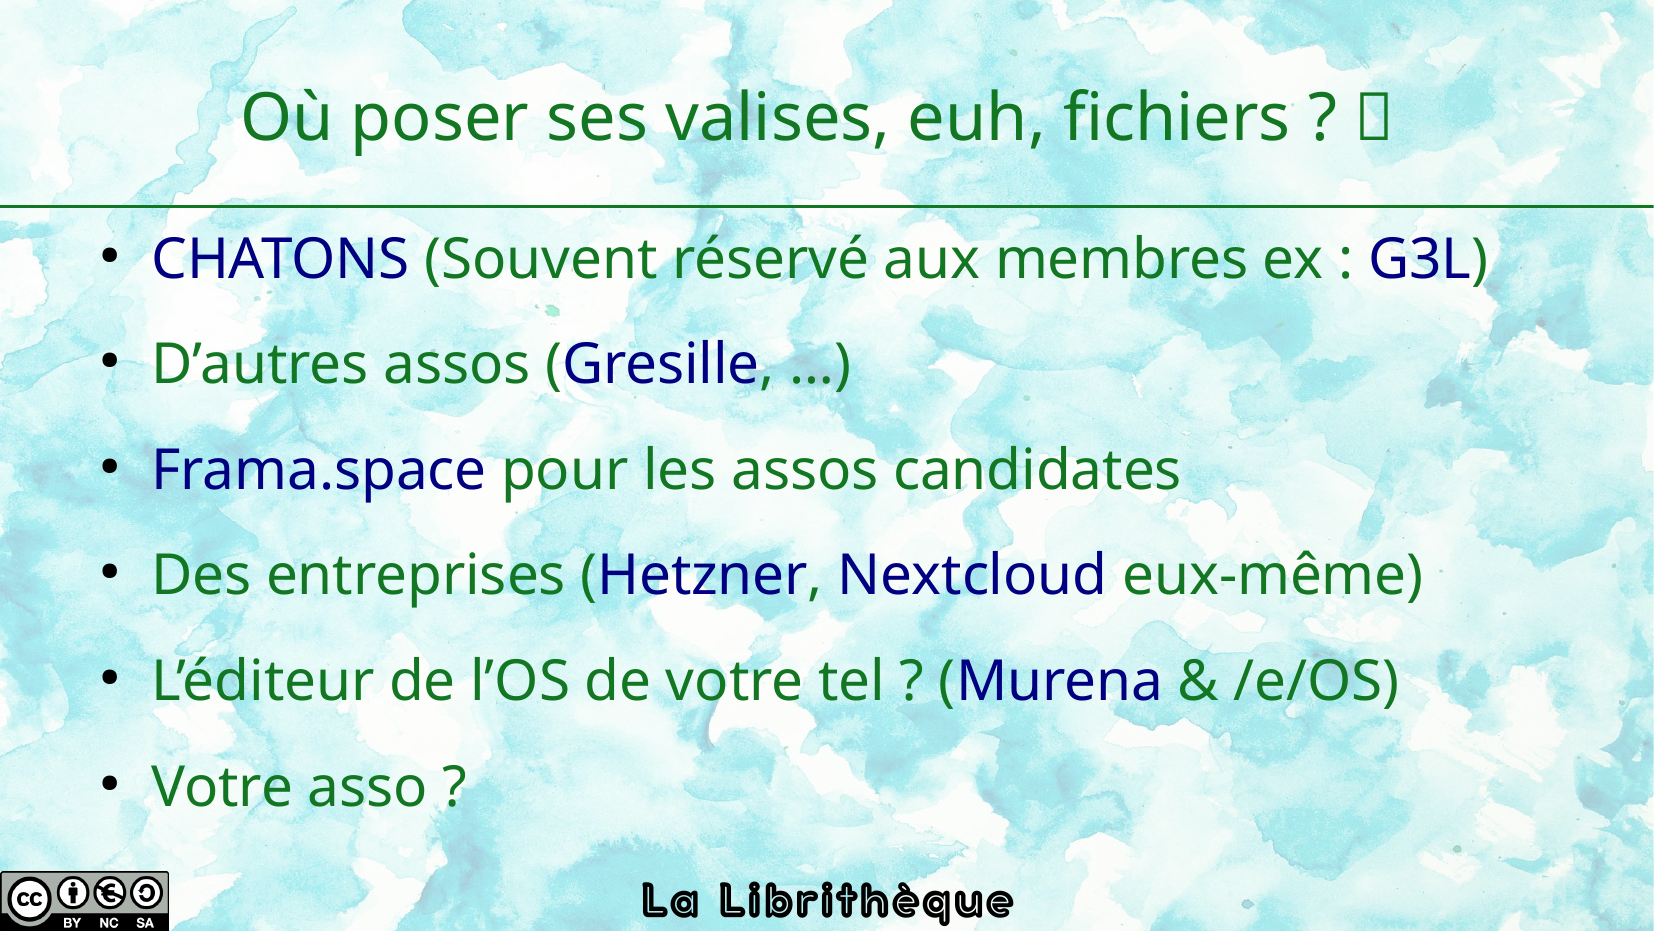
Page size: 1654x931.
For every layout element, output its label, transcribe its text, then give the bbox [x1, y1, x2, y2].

list CHATONS (Souvent réservé aux membres ex : G3L) D’autres assos (Gresille, …) Frama.space pour les assos candidates Des entreprises (Hetzner, Nextcloud eux-même) L’éditeur de l’OS de votre tel ? (Murena & /e/OS) Votre asso ? [82, 217, 1571, 827]
title Où poser ses valises, euh, fichiers ? 💼 [82, 37, 1571, 193]
picture [0, 871, 169, 931]
picture [628, 827, 1026, 931]
